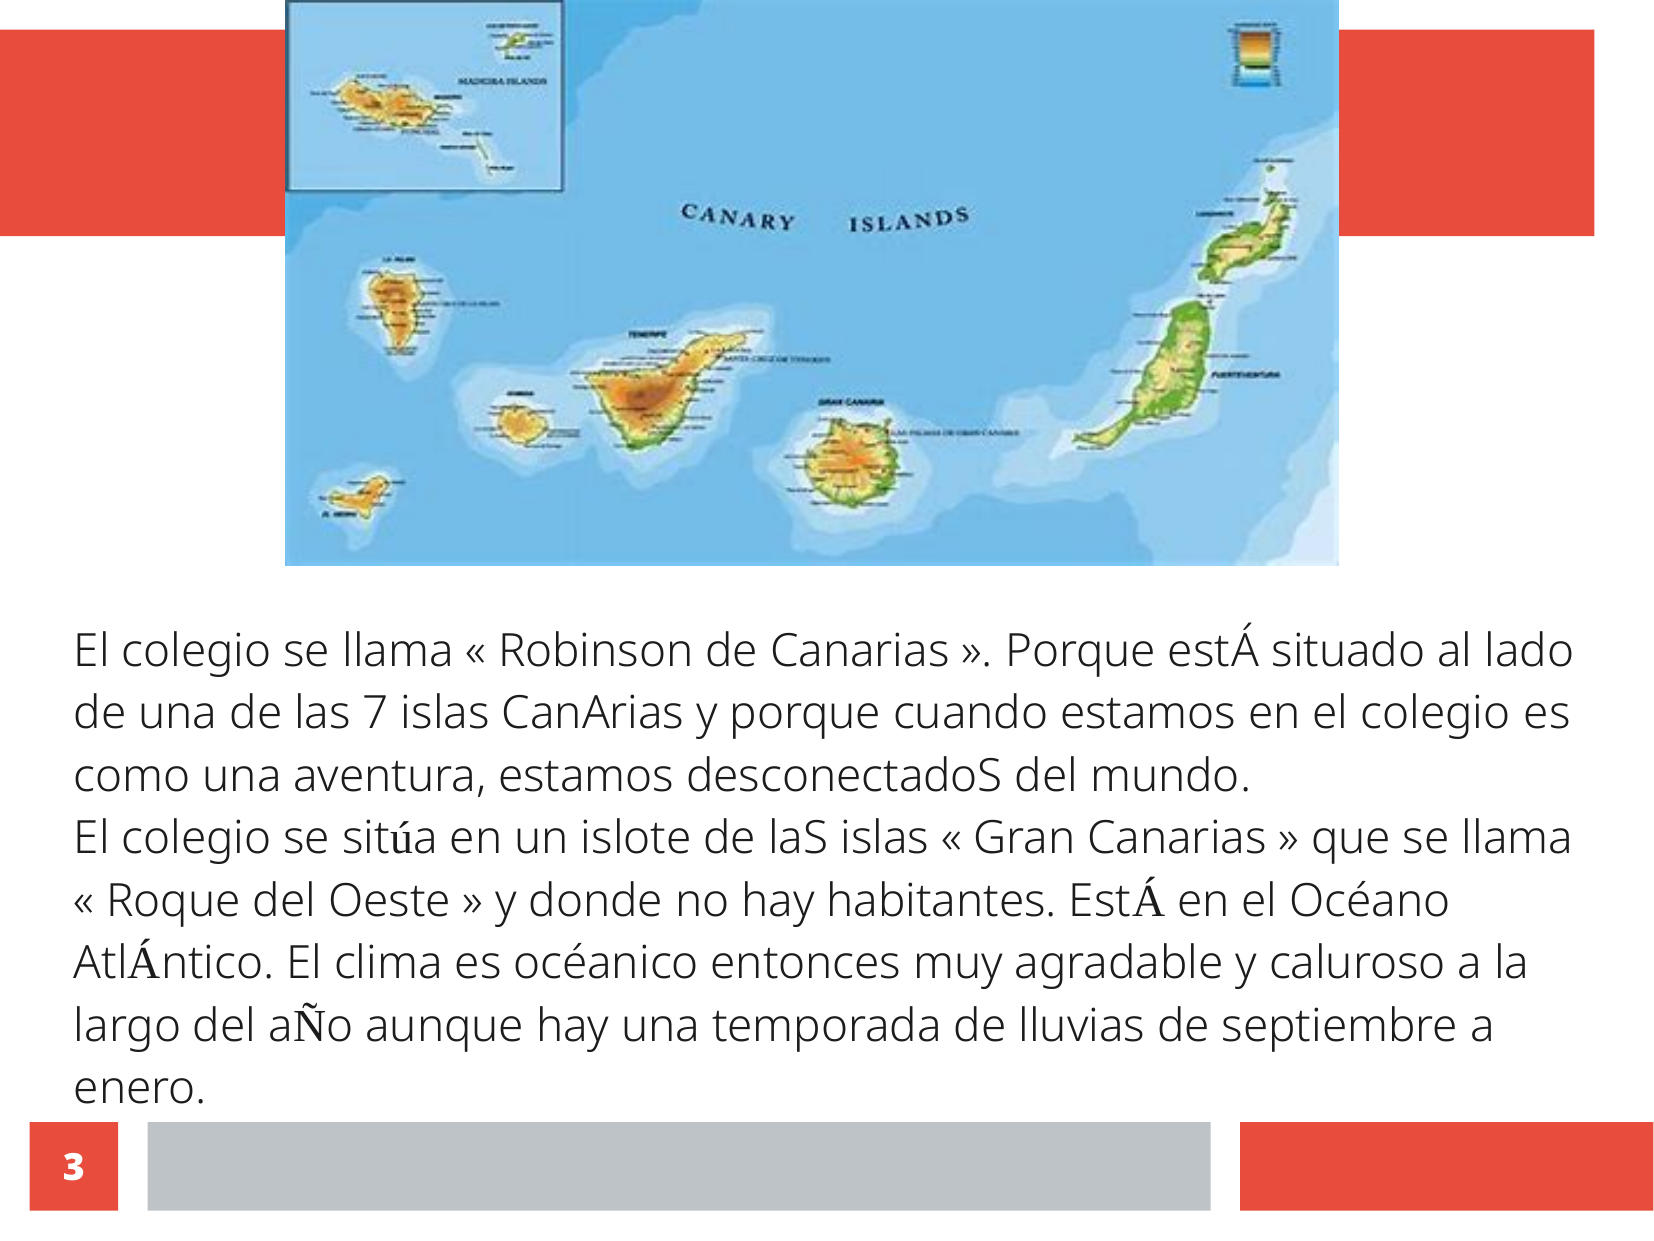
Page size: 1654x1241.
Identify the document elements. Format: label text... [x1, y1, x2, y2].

subtitle El colegio se llama « Robinson de Canarias ». Porque estÁ situado al lado de una de las 7 islas CanArias y porque cuando estamos en el colegio es como una aventura, estamos desconectadoS del mundo. El colegio se sitúa en un islote de laS islas « Gran Canarias » que se llama « Roque del Oeste » y donde no hay habitantes. EstÁ en el Océano AtlÁntico. El clima es océanico entonces muy agradable y caluroso a la largo del aÑo aunque hay una temporada de lluvias de septiembre a enero. [73, 543, 1610, 1106]
picture [285, 0, 1339, 543]
